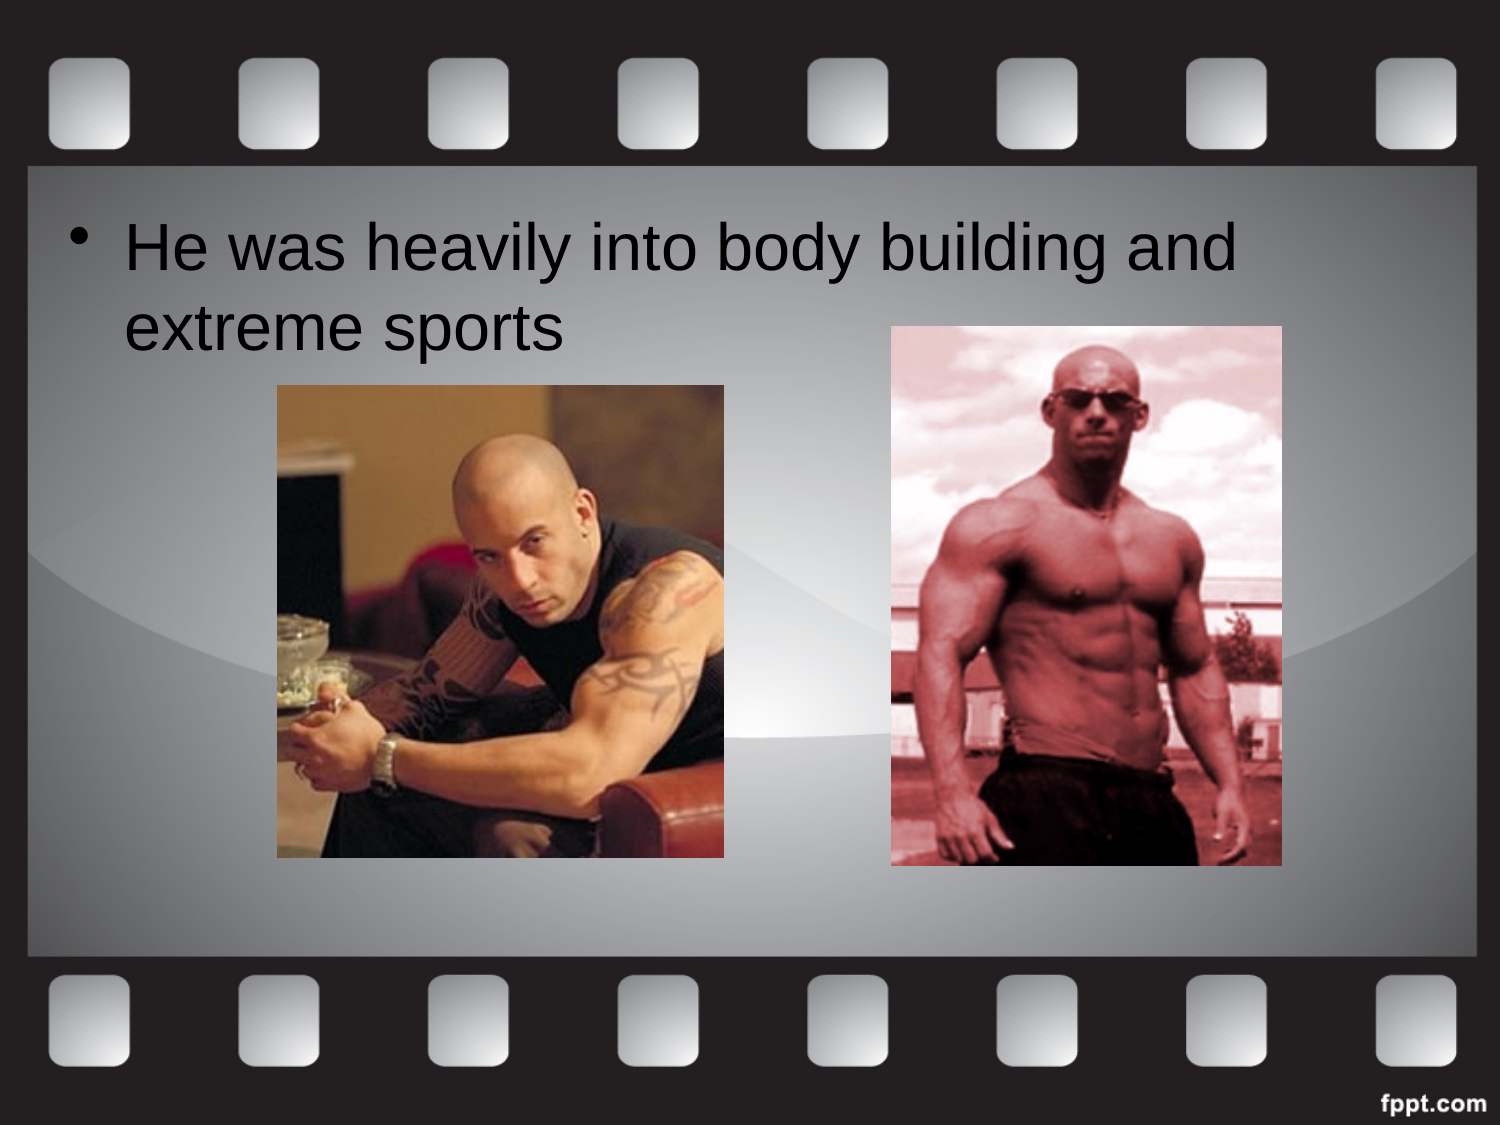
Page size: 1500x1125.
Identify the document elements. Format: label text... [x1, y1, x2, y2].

picture [0, 0, 1500, 1125]
list He was heavily into body building and extreme sports [53, 196, 1404, 939]
